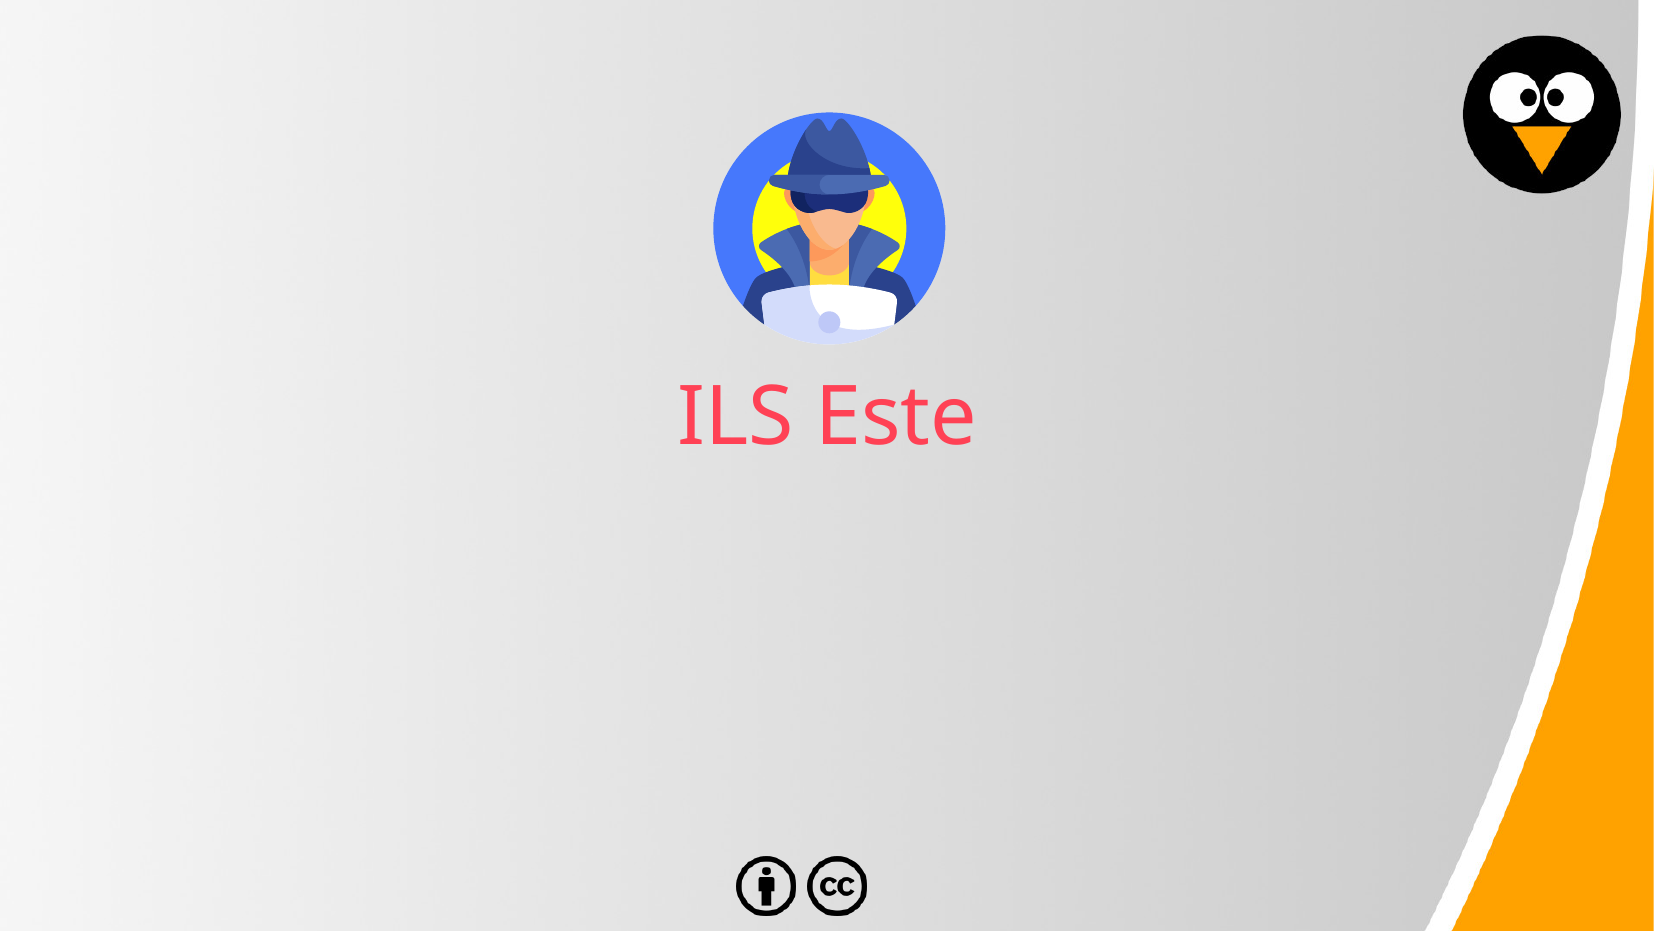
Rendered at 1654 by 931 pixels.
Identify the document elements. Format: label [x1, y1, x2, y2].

picture [0, 0, 1654, 931]
subtitle [82, 37, 1571, 757]
